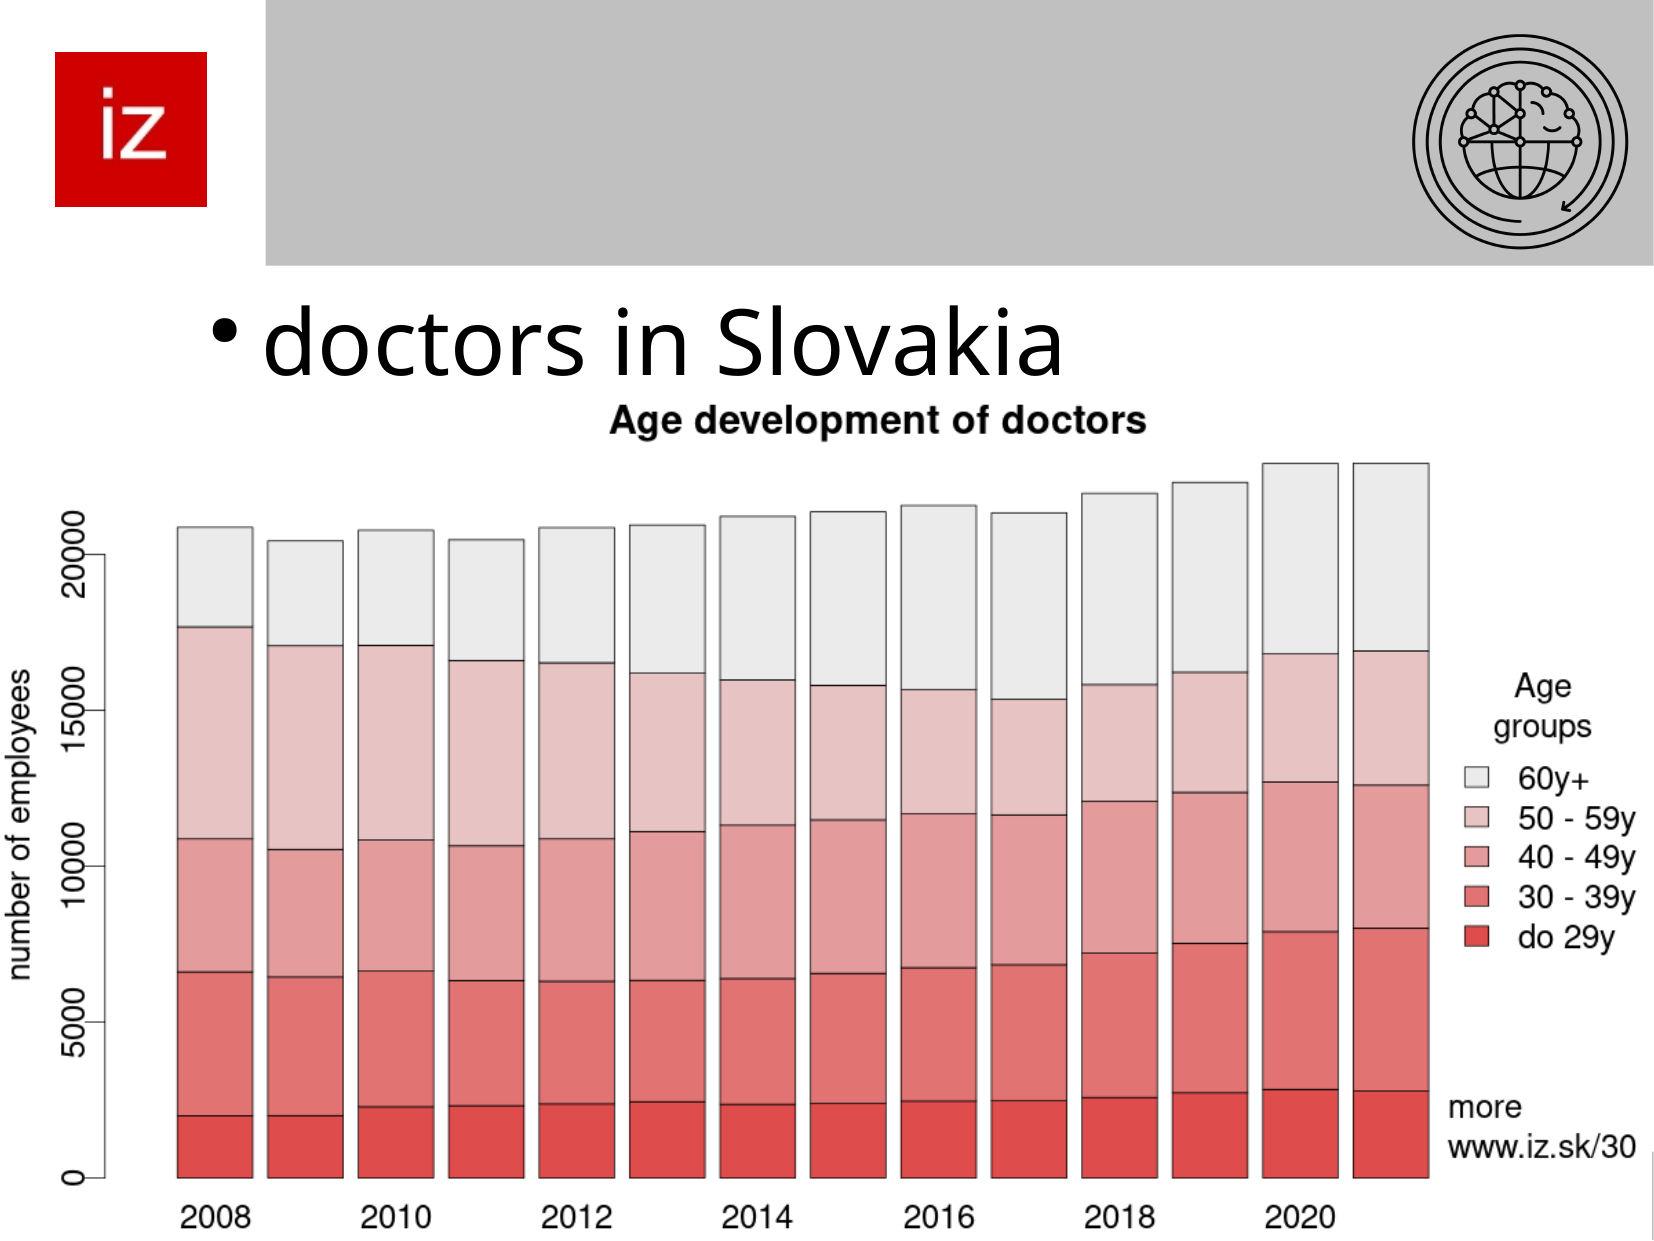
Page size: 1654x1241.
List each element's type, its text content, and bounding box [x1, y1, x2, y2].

picture [0, 376, 1652, 1241]
list doctors in Slovakia [94, 295, 1506, 376]
picture [55, 52, 207, 207]
picture [1352, 0, 1654, 309]
